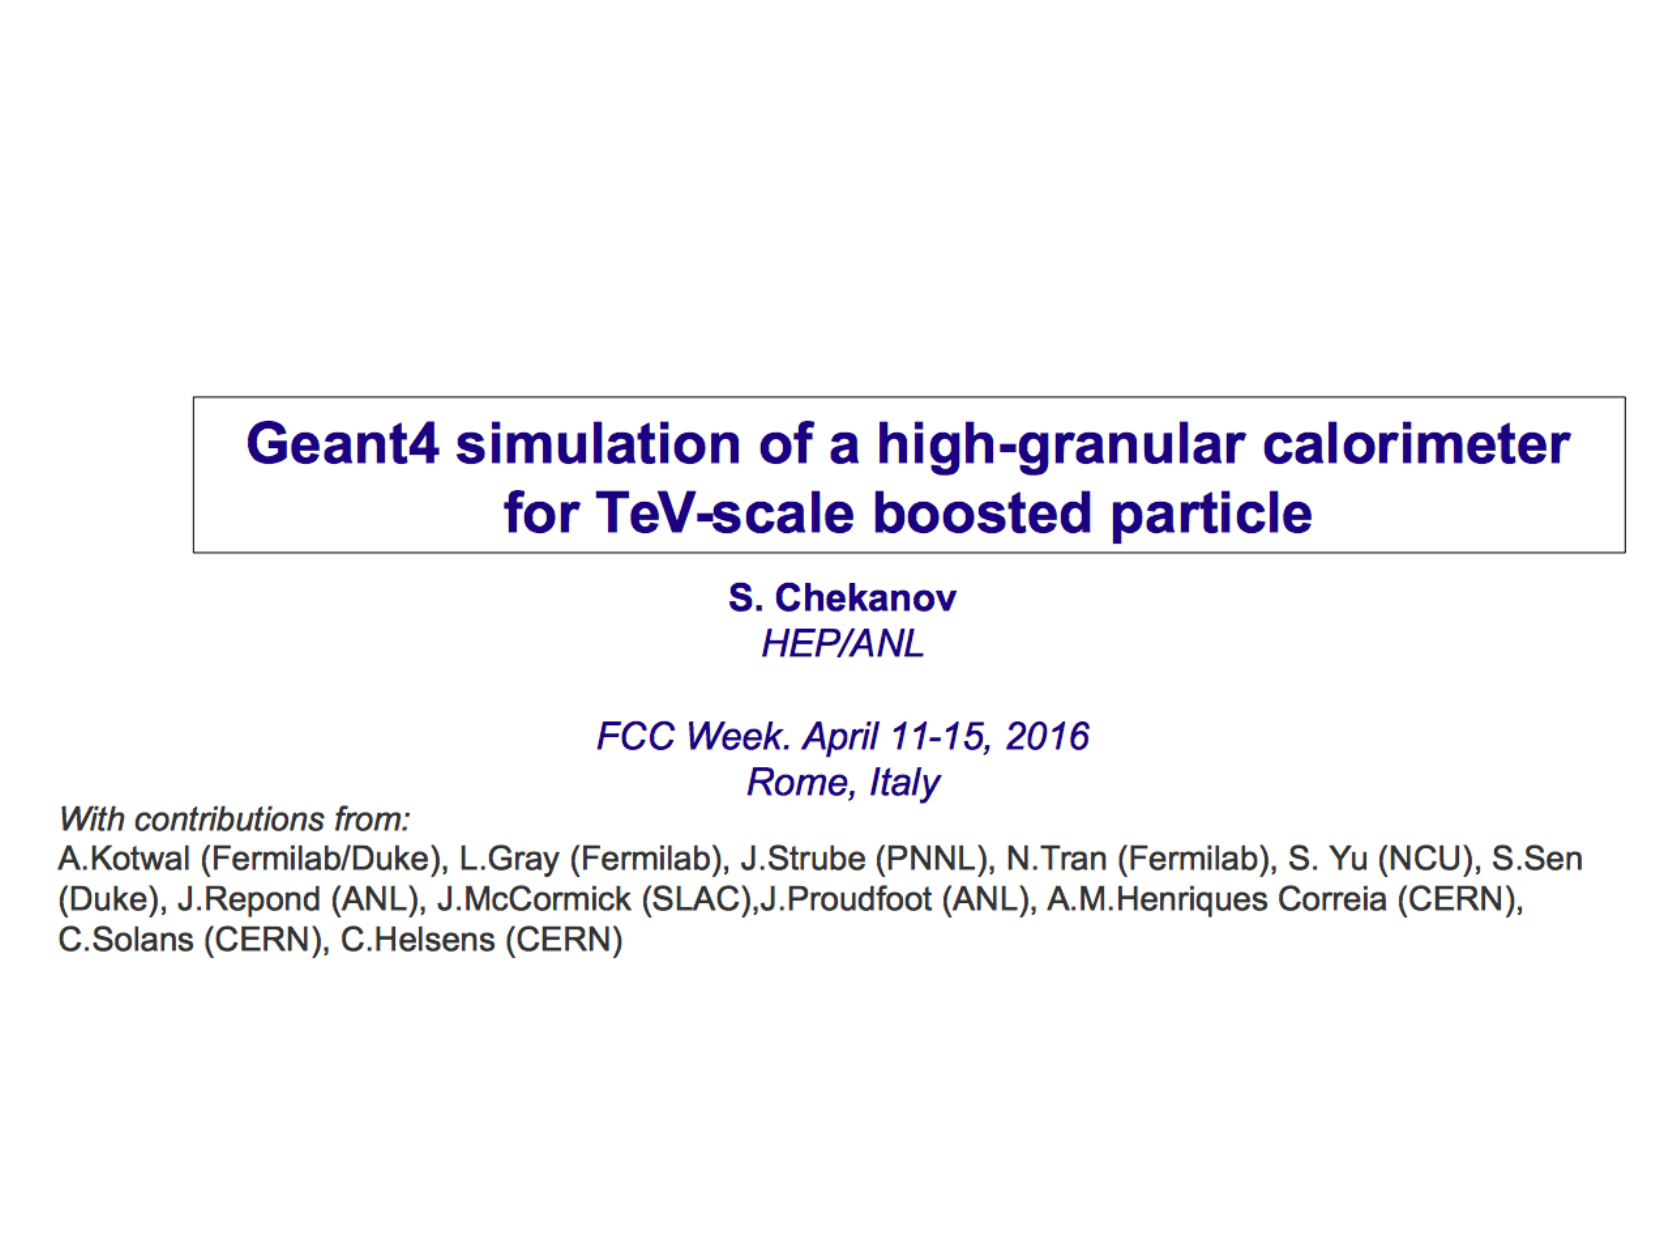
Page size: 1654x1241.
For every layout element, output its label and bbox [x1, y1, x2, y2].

picture [0, 383, 1654, 970]
